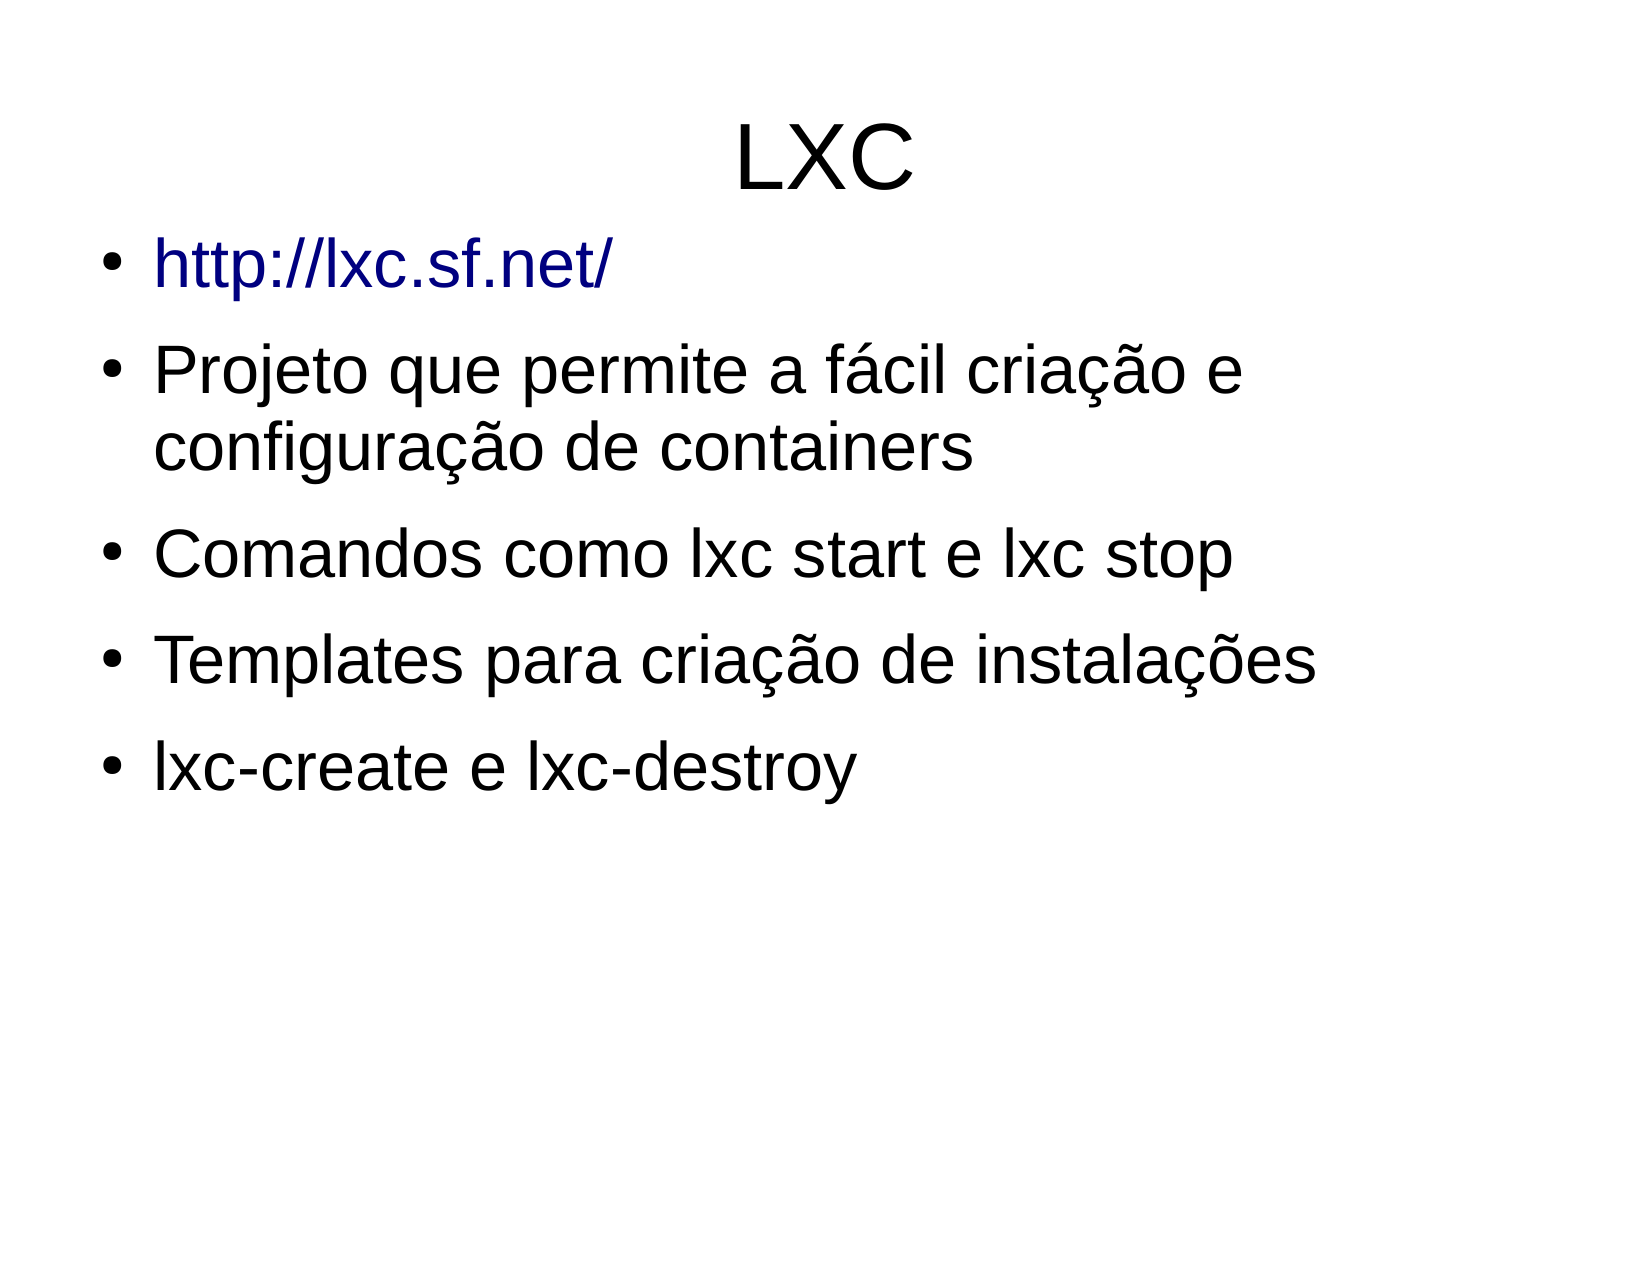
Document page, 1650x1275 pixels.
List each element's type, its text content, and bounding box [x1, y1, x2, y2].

list http://lxc.sf.net/ Projeto que permite a fácil criação e configuração de containers Comandos como lxc start e lxc stop Templates para criação de instalações lxc-create e lxc-destroy [82, 225, 1463, 1175]
title LXC [82, 50, 1568, 264]
